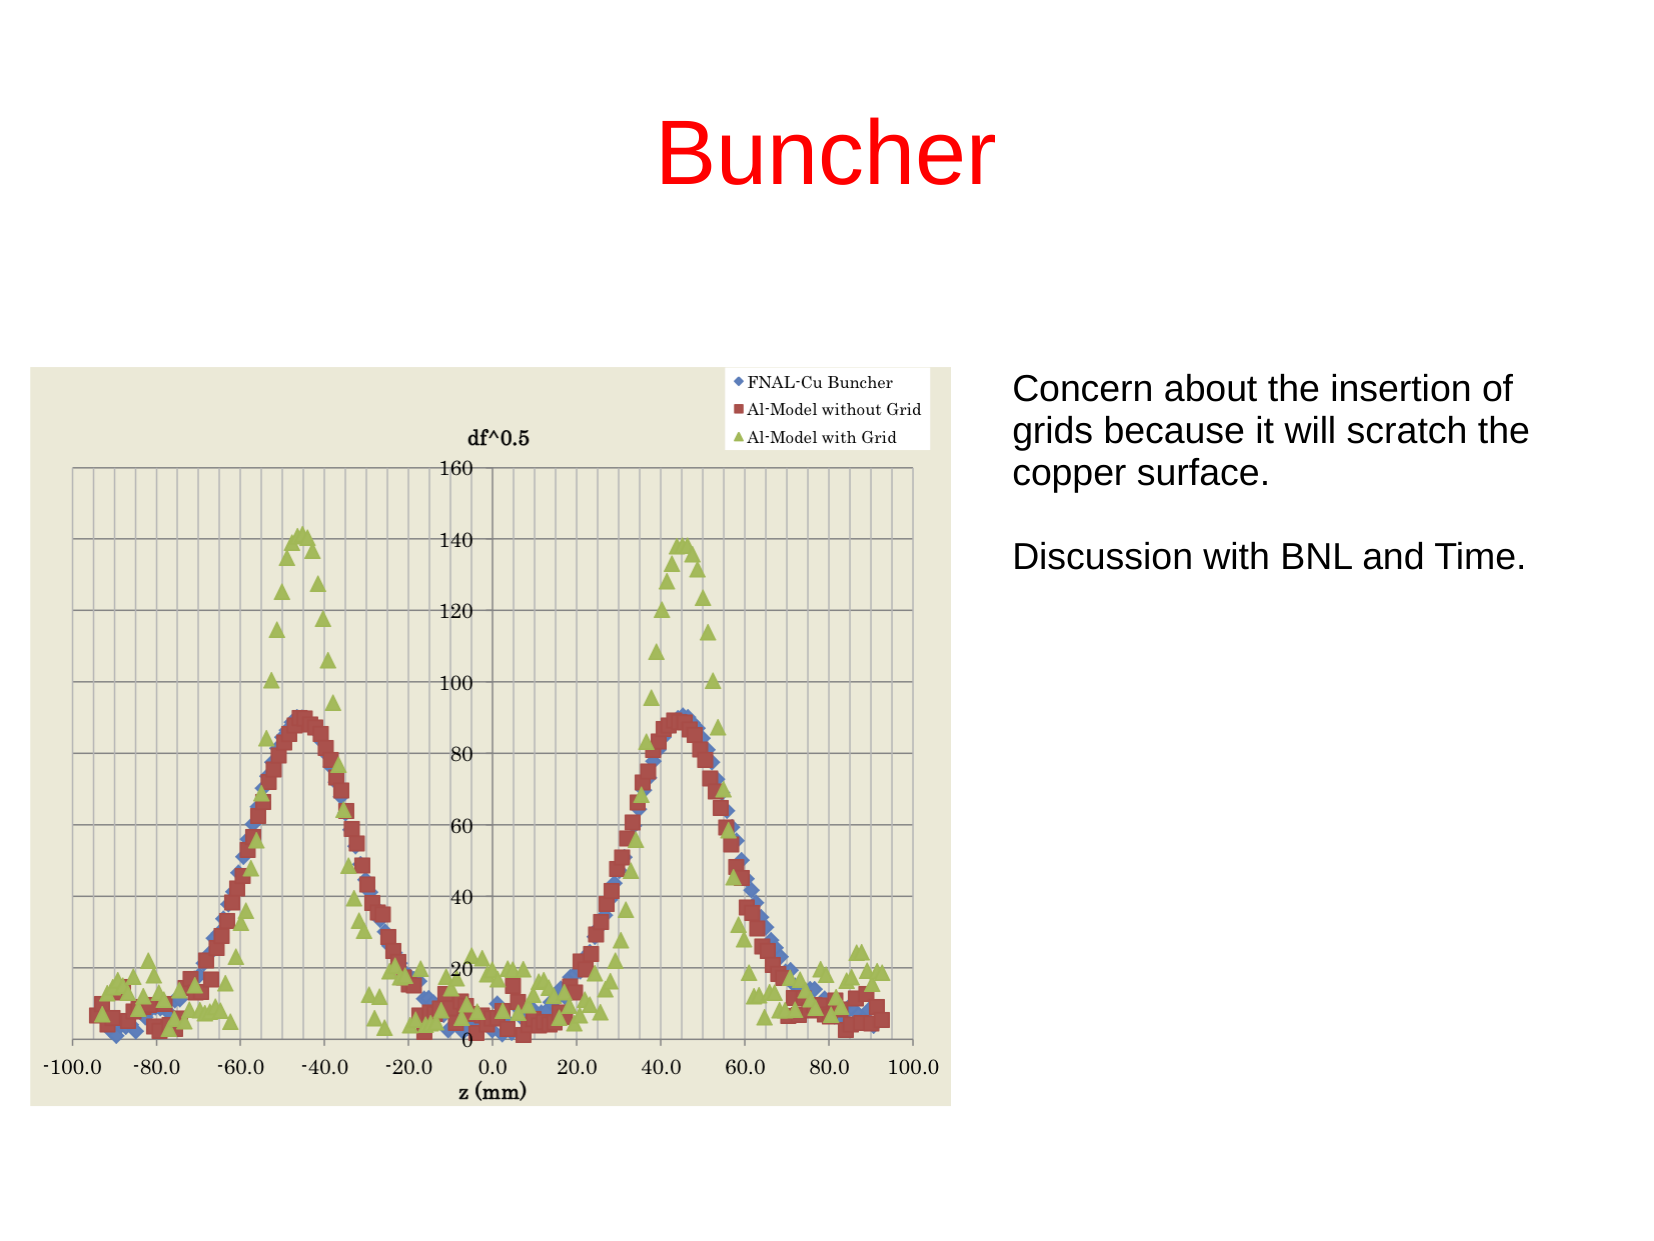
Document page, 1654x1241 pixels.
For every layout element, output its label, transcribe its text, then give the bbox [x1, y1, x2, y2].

picture [24, 362, 953, 1111]
text_box Concern about the insertion of grids because it will scratch the copper surface. Discussion with BNL and Time. [997, 360, 1613, 669]
title Buncher [82, 56, 1571, 250]
